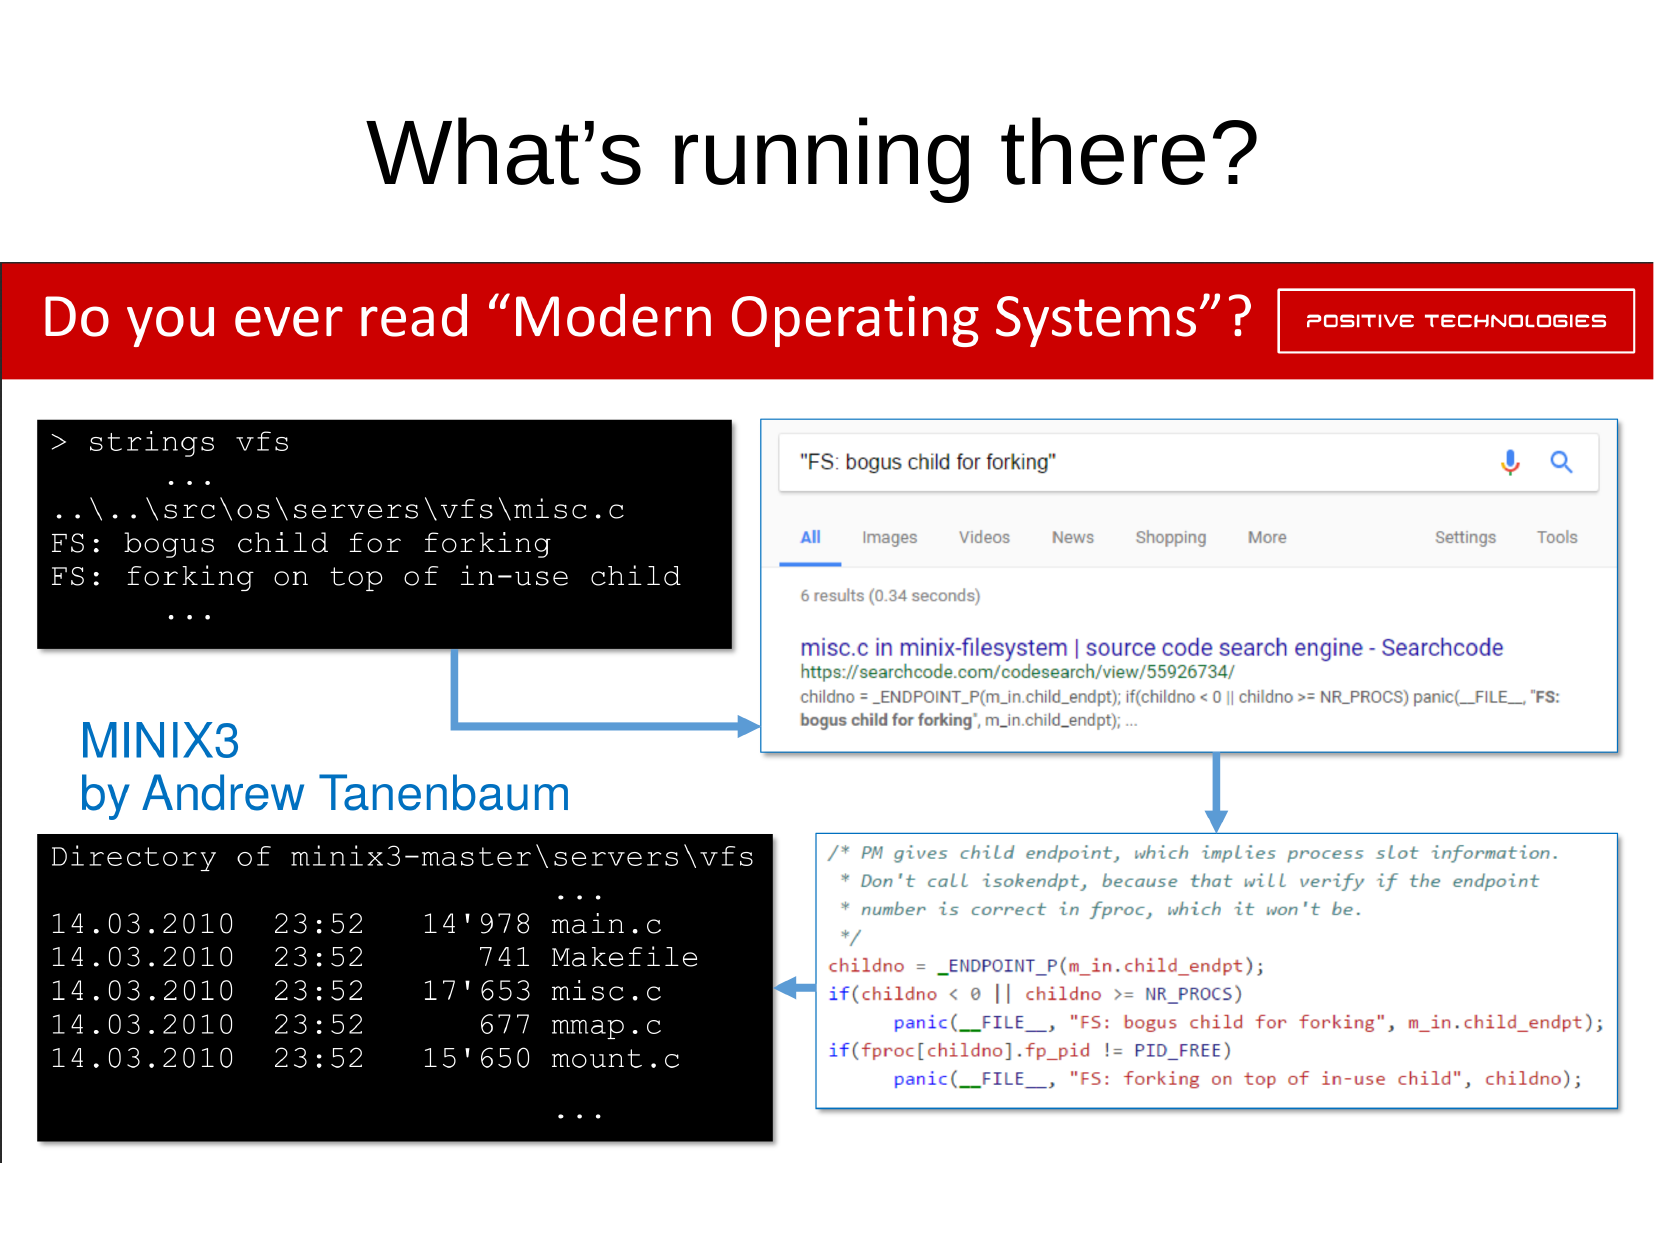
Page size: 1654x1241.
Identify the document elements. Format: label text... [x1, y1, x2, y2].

title What’s running there? [82, 49, 1571, 257]
picture [0, 262, 1654, 1163]
